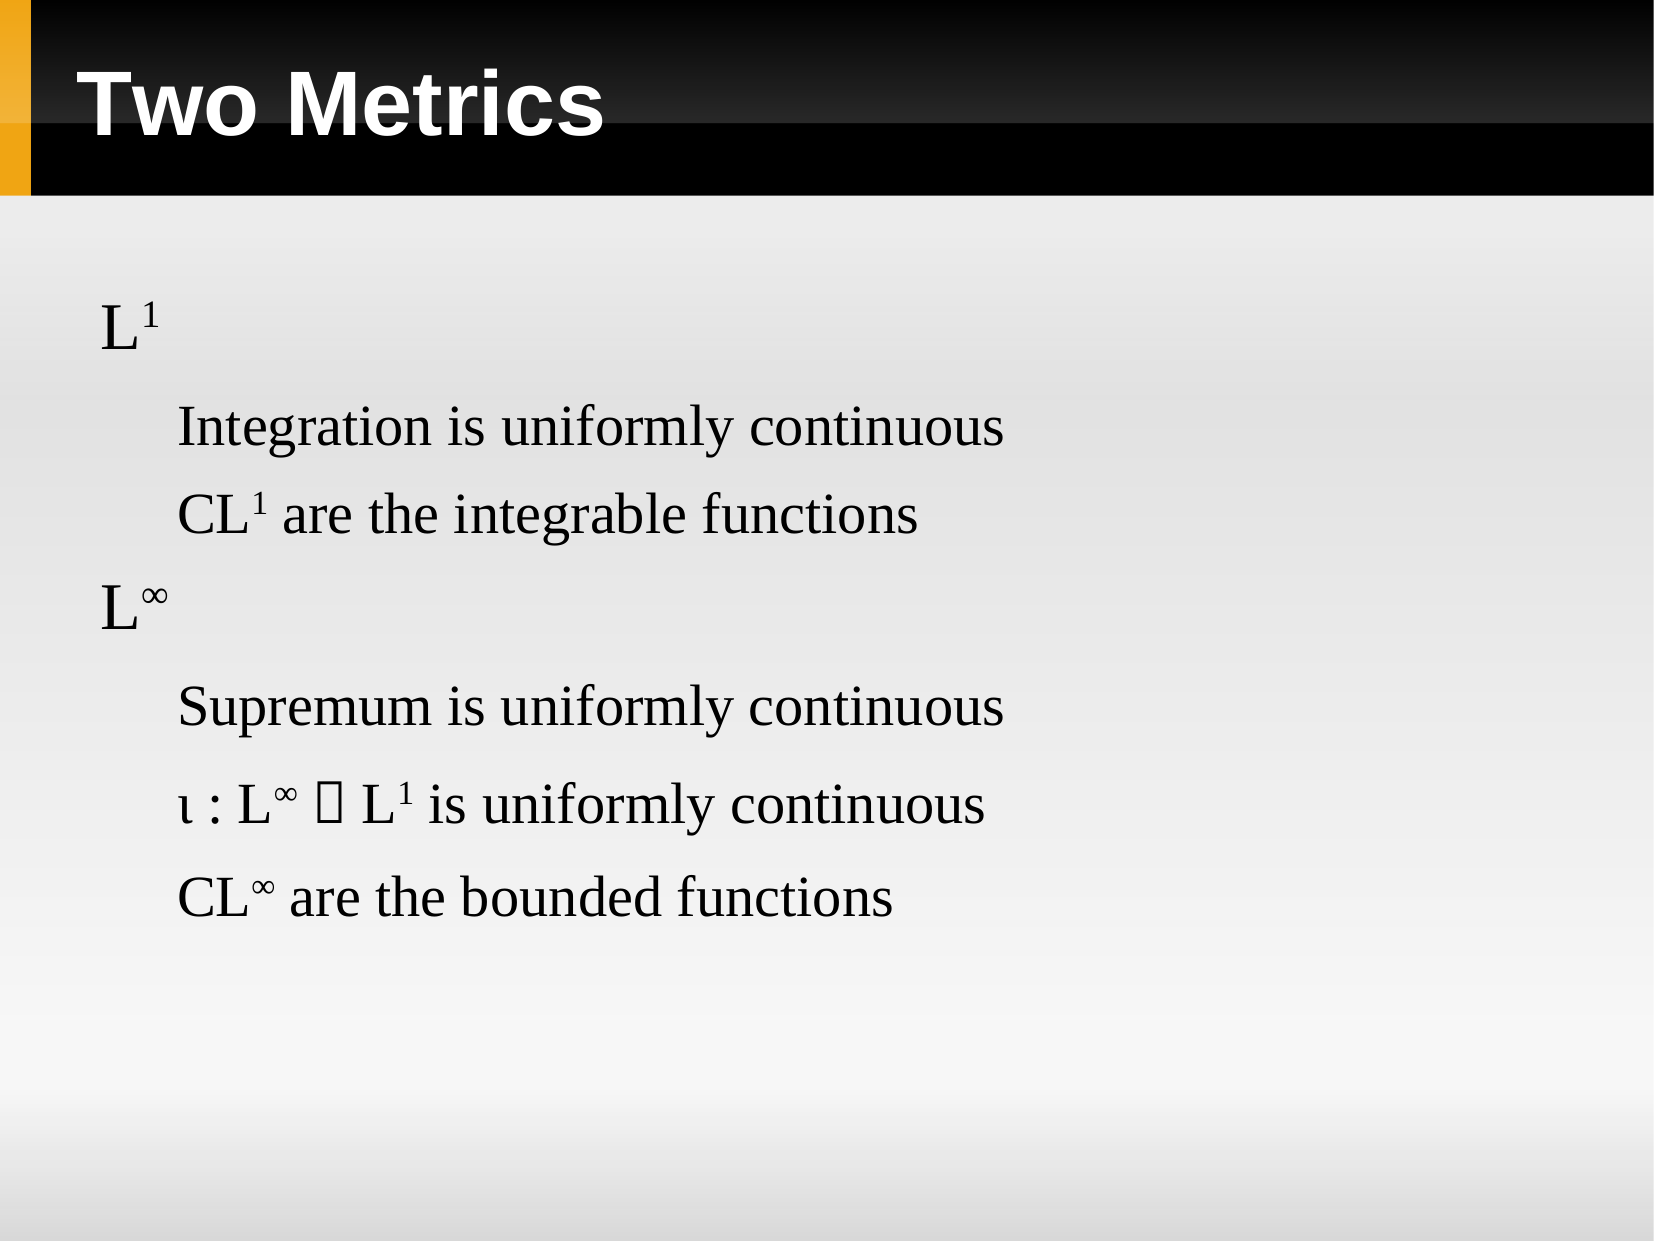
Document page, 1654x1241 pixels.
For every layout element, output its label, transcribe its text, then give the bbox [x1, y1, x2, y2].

title Two Metrics [76, 7, 1565, 200]
picture [0, 0, 1654, 1241]
list L1 Integration is uniformly continuous CL1 are the integrable functions L∞ Supremum is uniformly continuous ι : L∞  L1 is uniformly continuous CL∞ are the bounded functions [82, 290, 1571, 1094]
